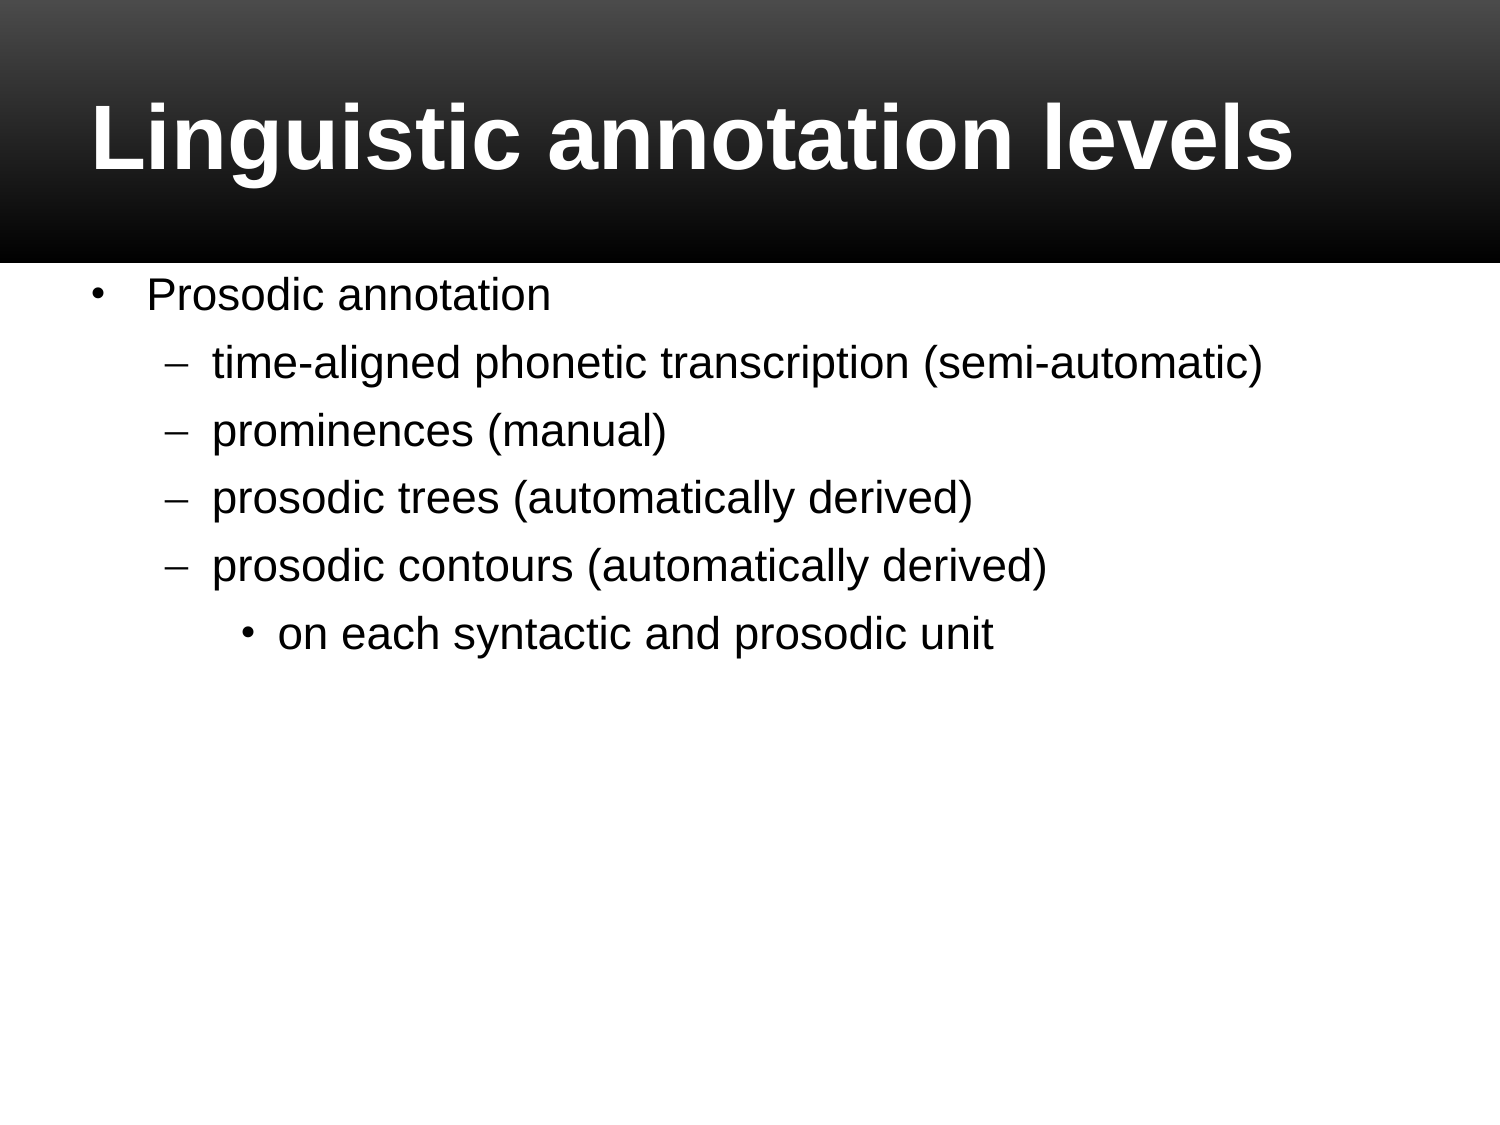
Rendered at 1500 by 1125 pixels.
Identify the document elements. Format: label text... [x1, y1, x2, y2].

list Prosodic annotation time-aligned phonetic transcription (semi-automatic) prominences (manual) prosodic trees (automatically derived) prosodic contours (automatically derived) on each syntactic and prosodic unit [75, 262, 1426, 1006]
title Linguistic annotation levels [75, 45, 1426, 233]
